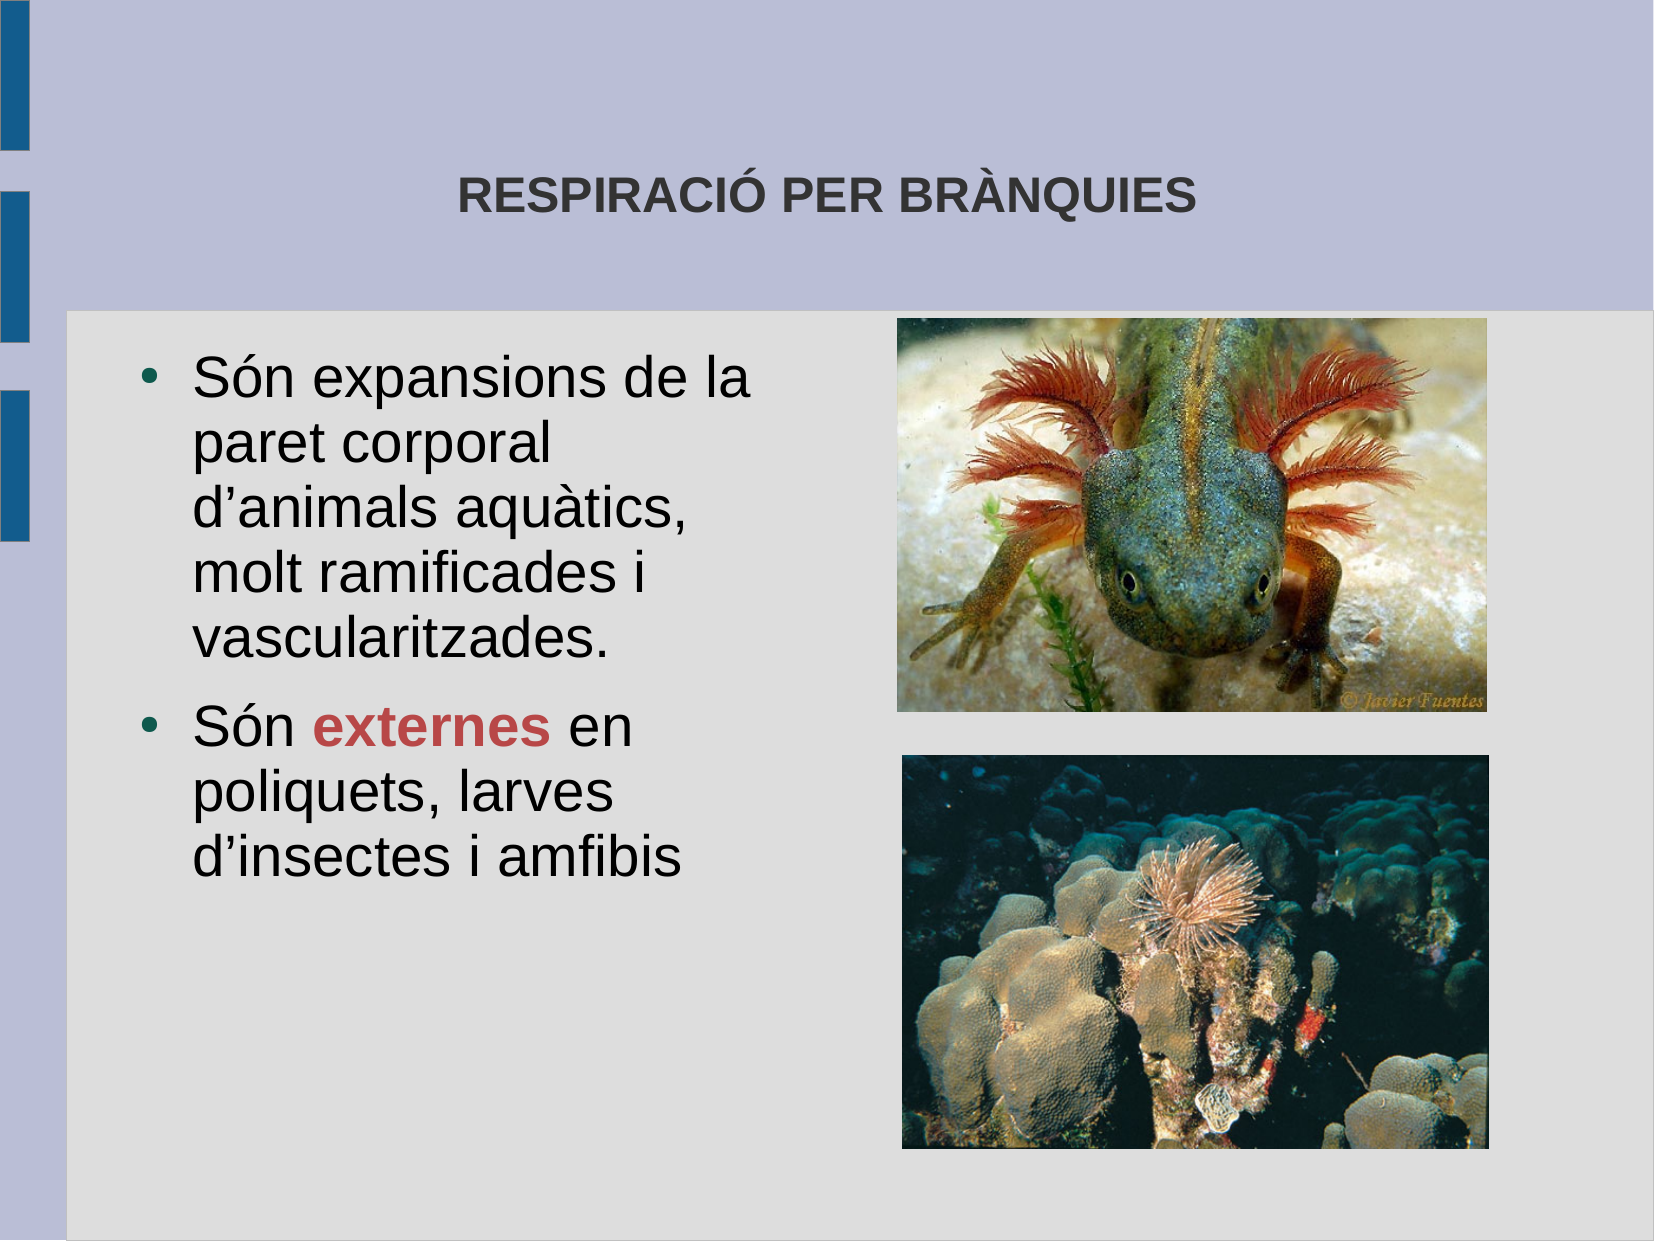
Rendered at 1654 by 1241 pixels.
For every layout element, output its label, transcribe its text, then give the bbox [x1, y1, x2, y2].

title RESPIRACIÓ PER BRÀNQUIES [121, 91, 1534, 299]
picture [902, 755, 1489, 1149]
list Són expansions de la paret corporal d’animals aquàtics, molt ramificades i vascularitzades. Són externes en poliquets, larves d’insectes i amfibis [121, 344, 811, 1127]
picture [897, 318, 1487, 712]
